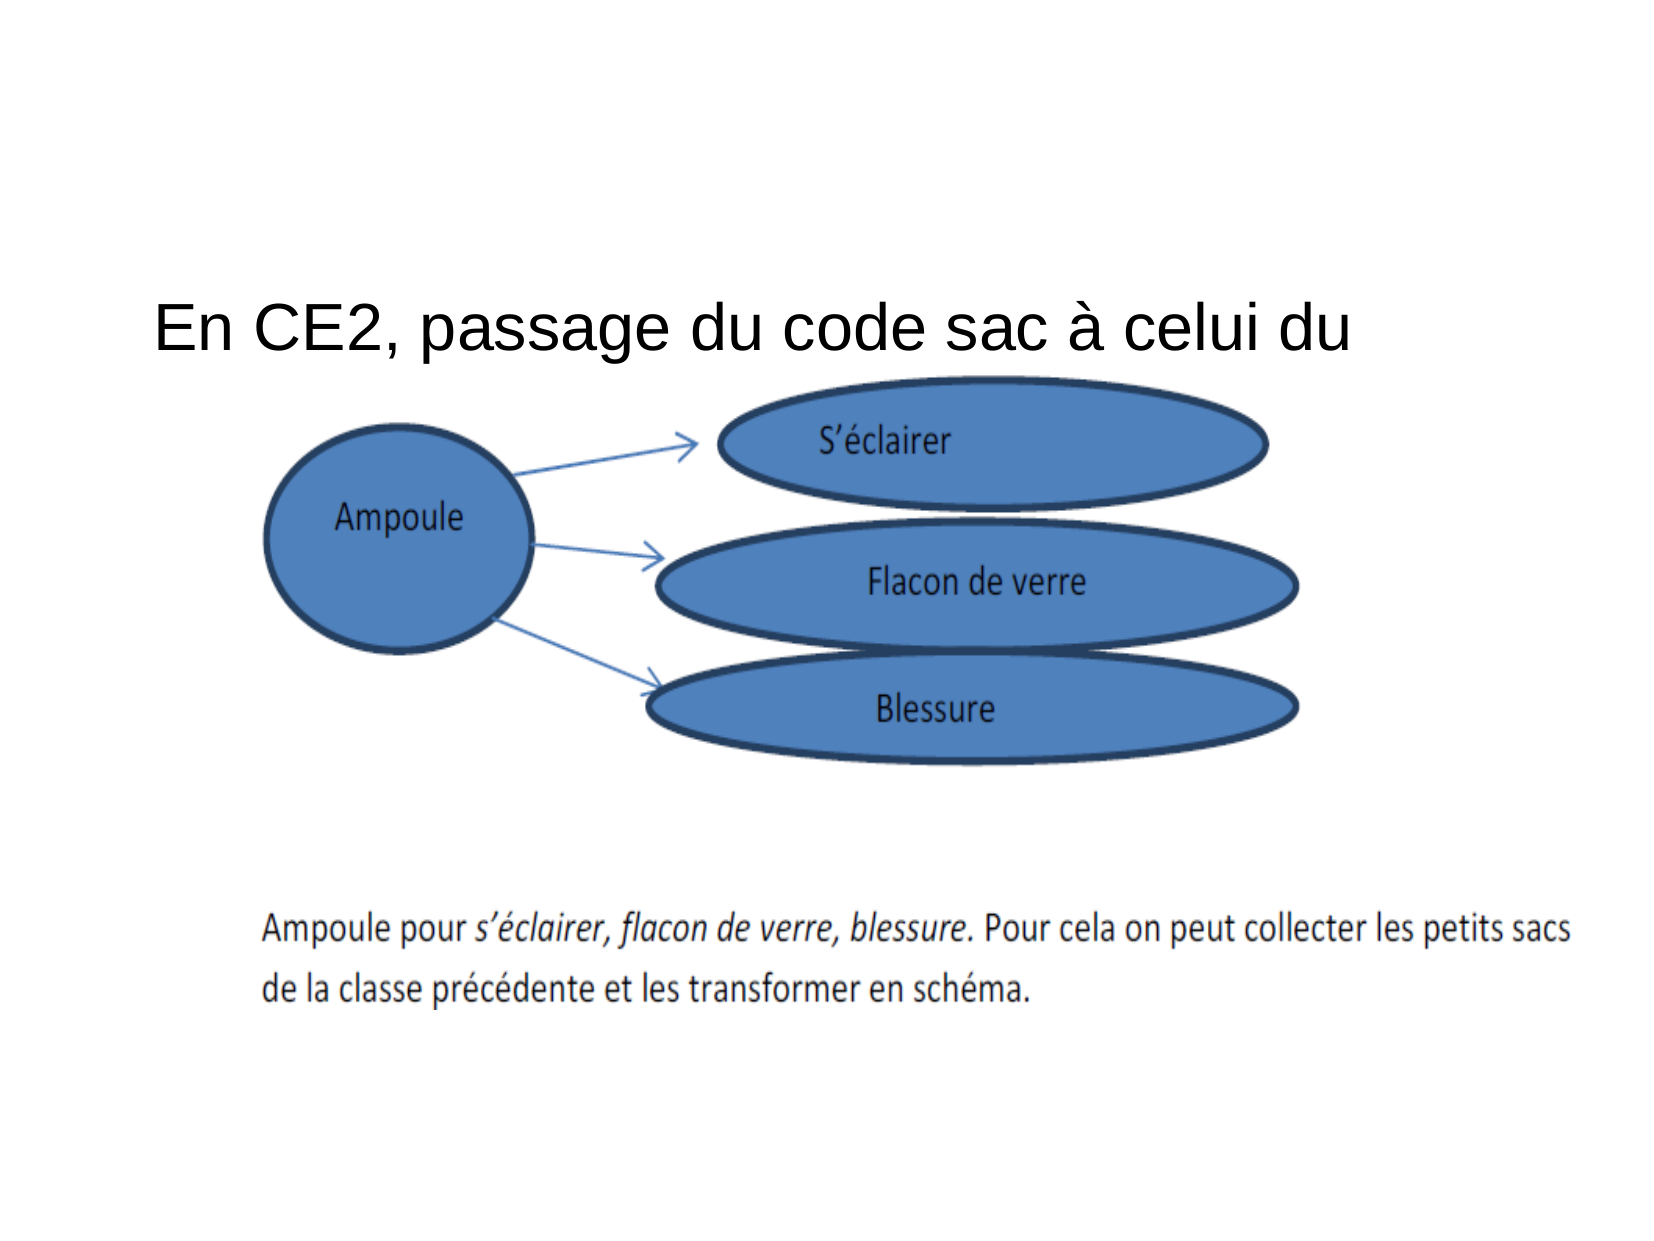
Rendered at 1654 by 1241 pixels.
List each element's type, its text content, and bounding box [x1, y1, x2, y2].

picture [100, 374, 1637, 1010]
list En CE2, passage du code sac à celui du schéma. [82, 290, 1571, 1010]
